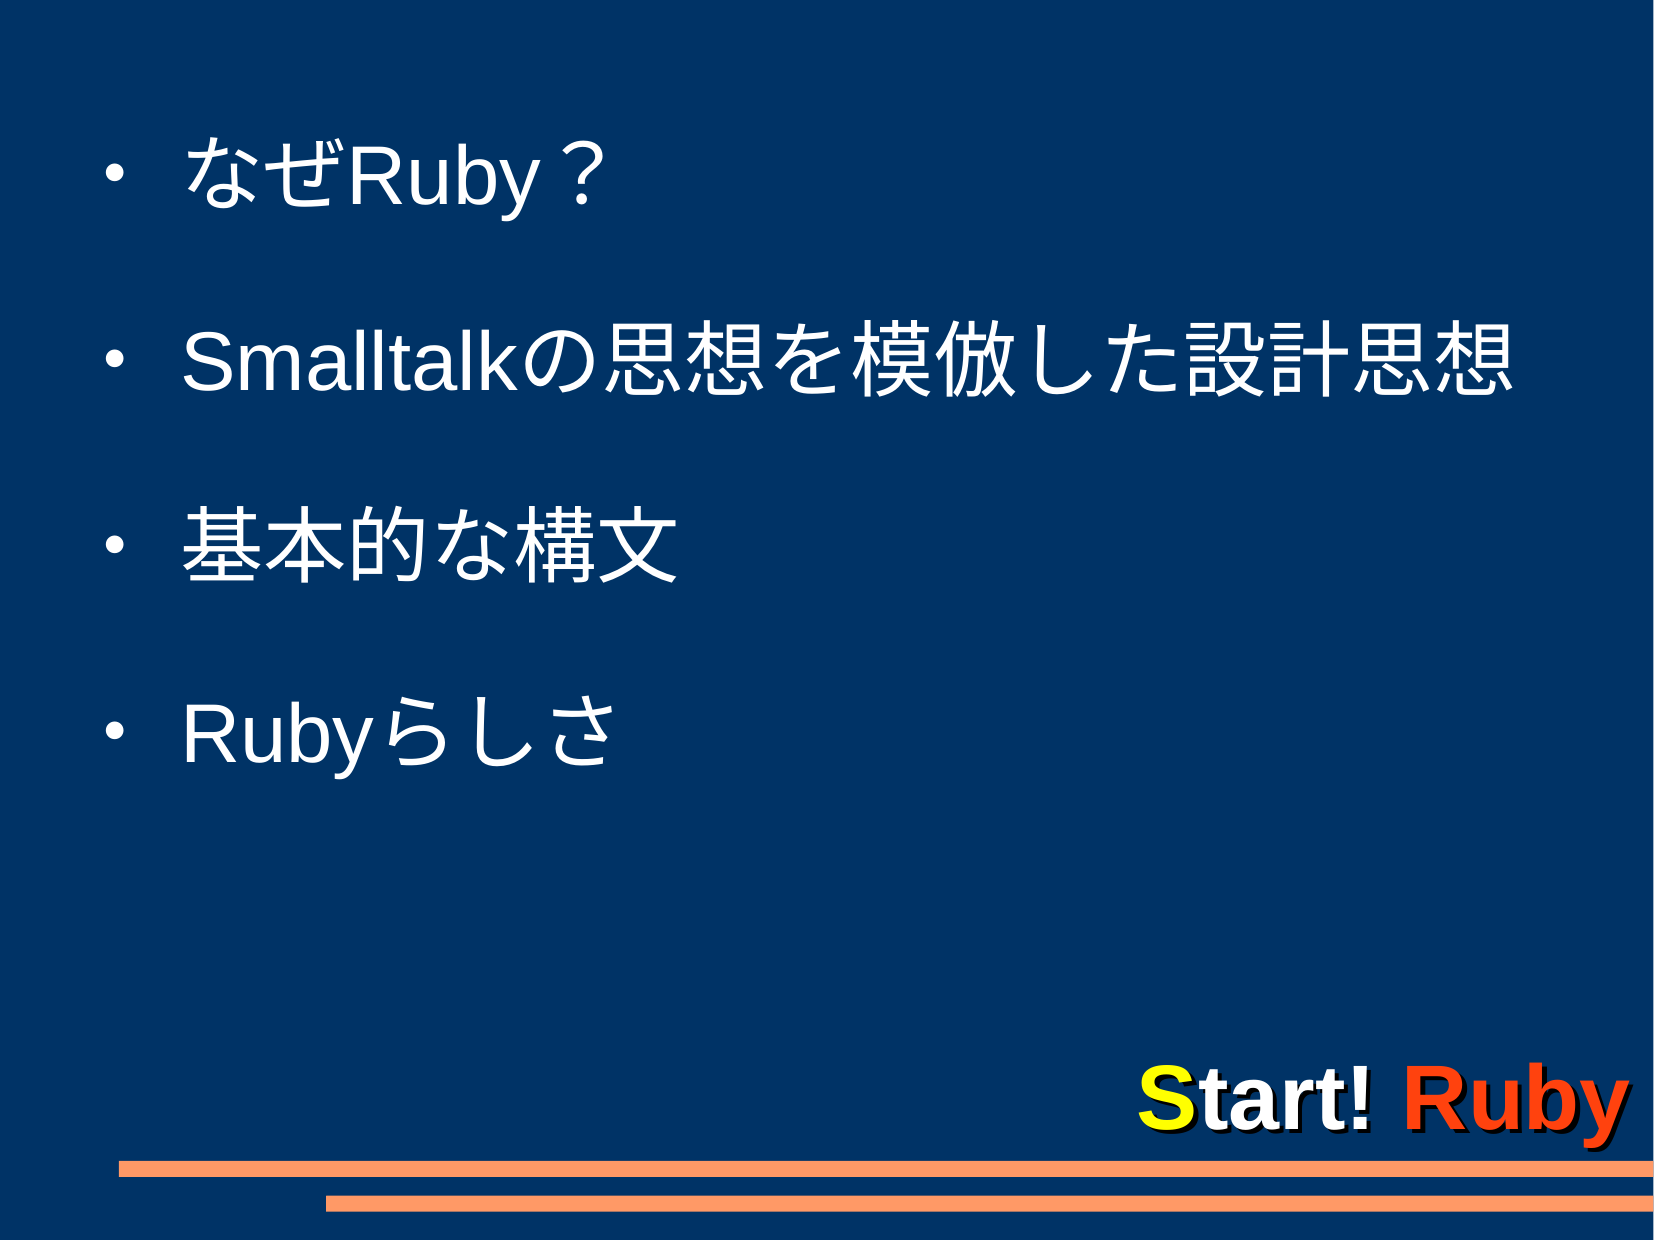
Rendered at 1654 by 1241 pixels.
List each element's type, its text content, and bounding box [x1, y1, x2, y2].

text_box ・ なぜRuby？ ・ Smalltalkの思想を模倣した設計思想 ・ 基本的な構文 ・ Rubyらしさ [59, 117, 1625, 745]
text_box Start! Ruby [1122, 1034, 1647, 1152]
